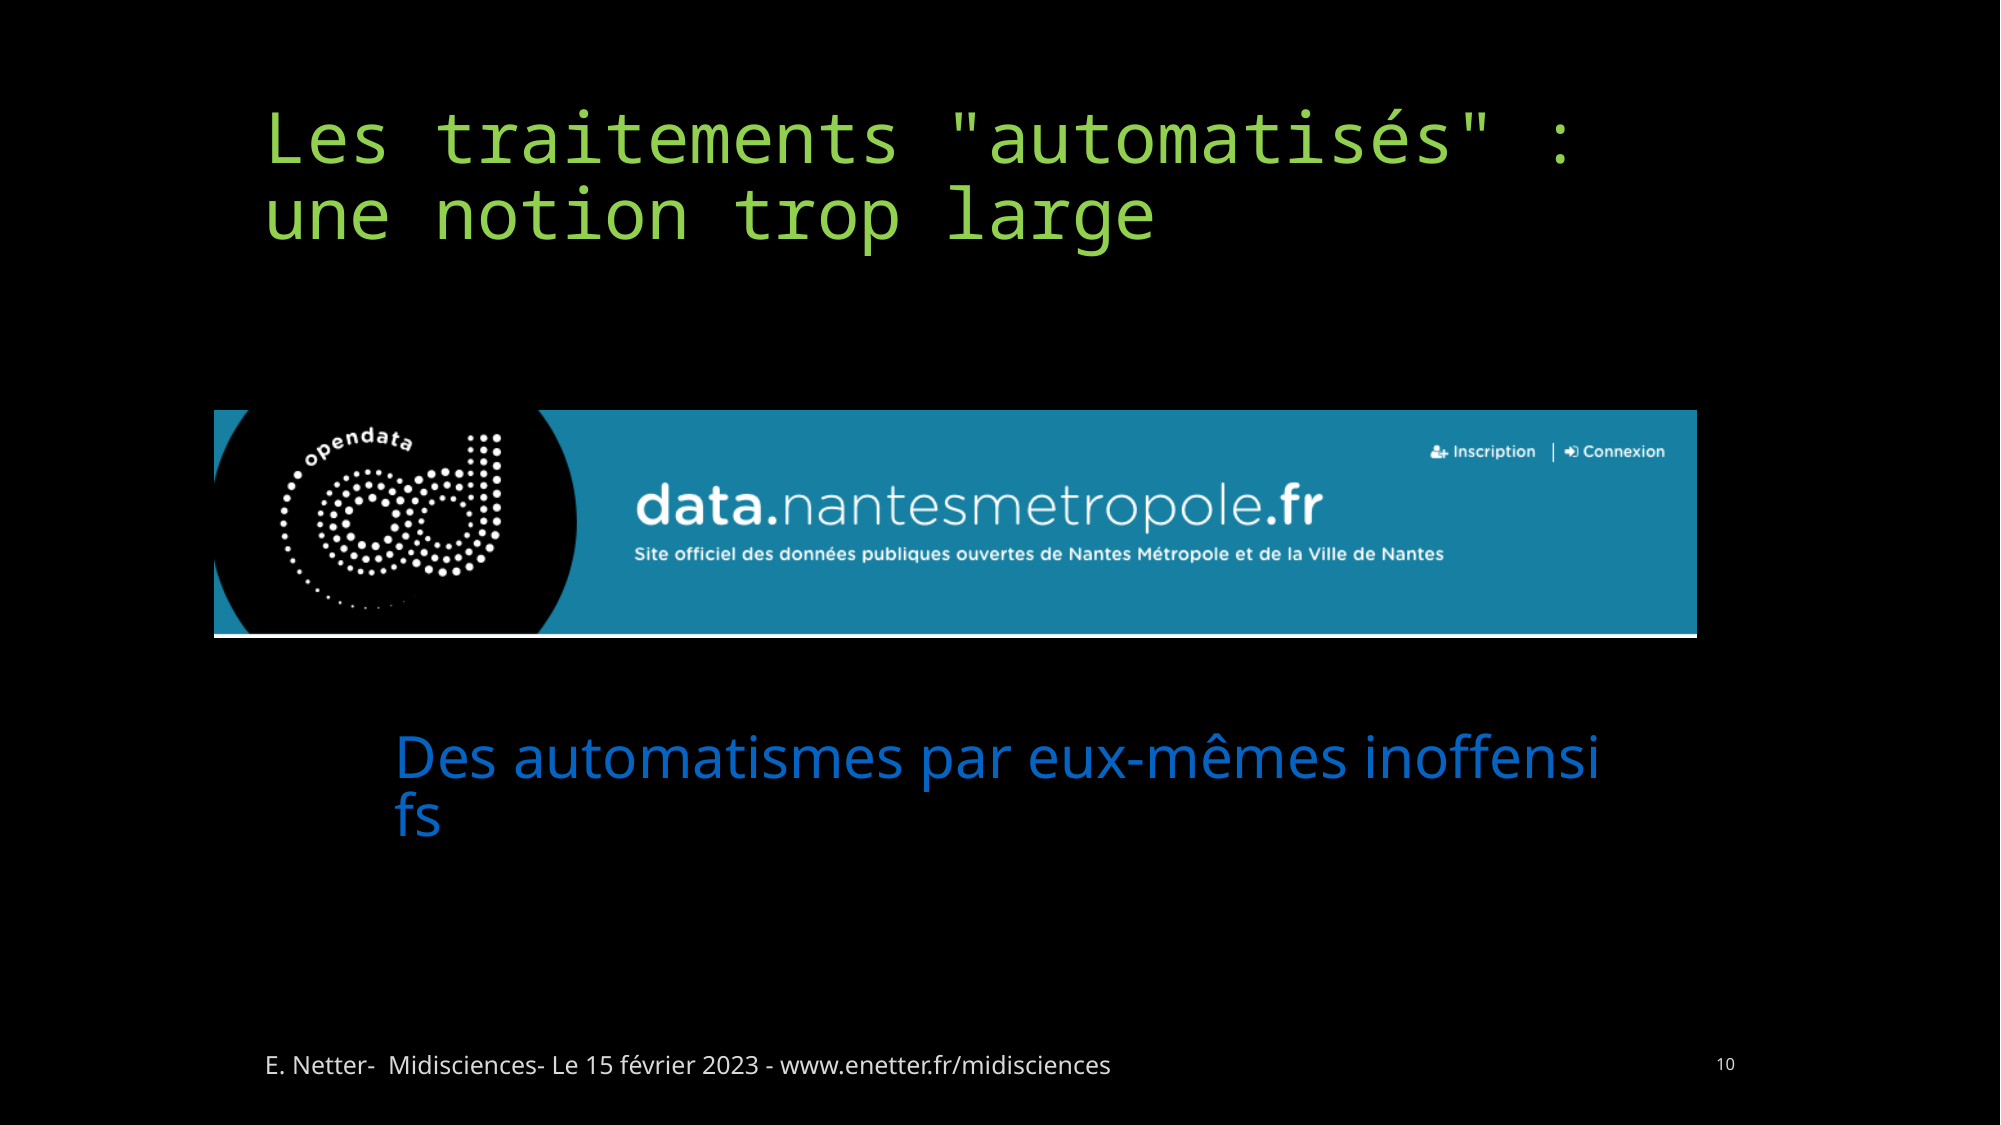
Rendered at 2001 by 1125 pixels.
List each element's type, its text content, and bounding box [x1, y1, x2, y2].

slide_number <numéro> [1612, 1043, 1750, 1086]
title Les traitements "automatisés" : une notion trop large [249, 75, 1750, 263]
text_box Des automatismes par eux-mêmes inoffensifs [379, 712, 1621, 807]
footer E. Netter- Midisciences- Le 15 février 2023 - www.enetter.fr/midisciences [249, 1043, 1379, 1086]
picture [214, 410, 1697, 639]
